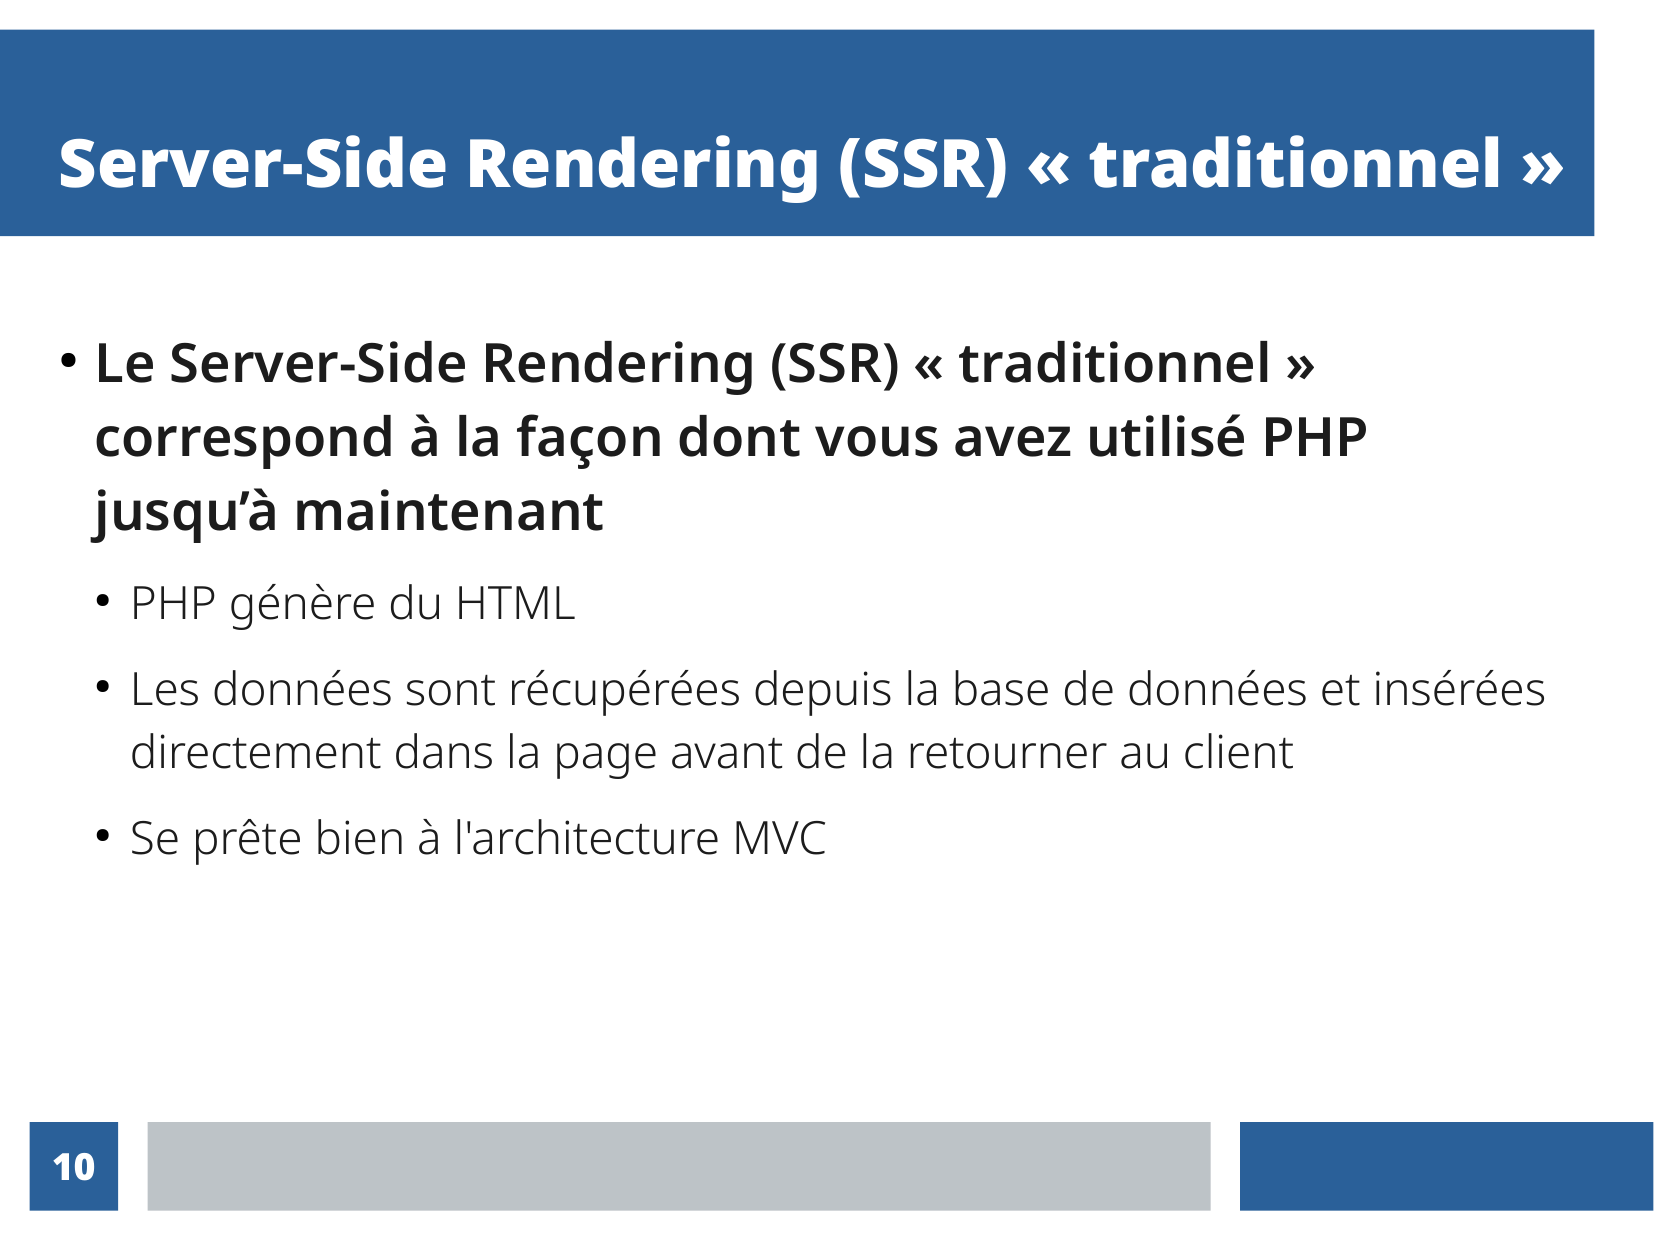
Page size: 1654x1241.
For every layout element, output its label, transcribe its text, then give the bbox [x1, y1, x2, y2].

title Server-Side Rendering (SSR) « traditionnel » [59, 59, 1595, 207]
list Le Server-Side Rendering (SSR) « traditionnel » correspond à la façon dont vous avez utilisé PHP jusqu’à maintenant PHP génère du HTML Les données sont récupérées depuis la base de données et insérées directement dans la page avant de la retourner au client Se prête bien à l'architecture MVC [59, 324, 1565, 1093]
